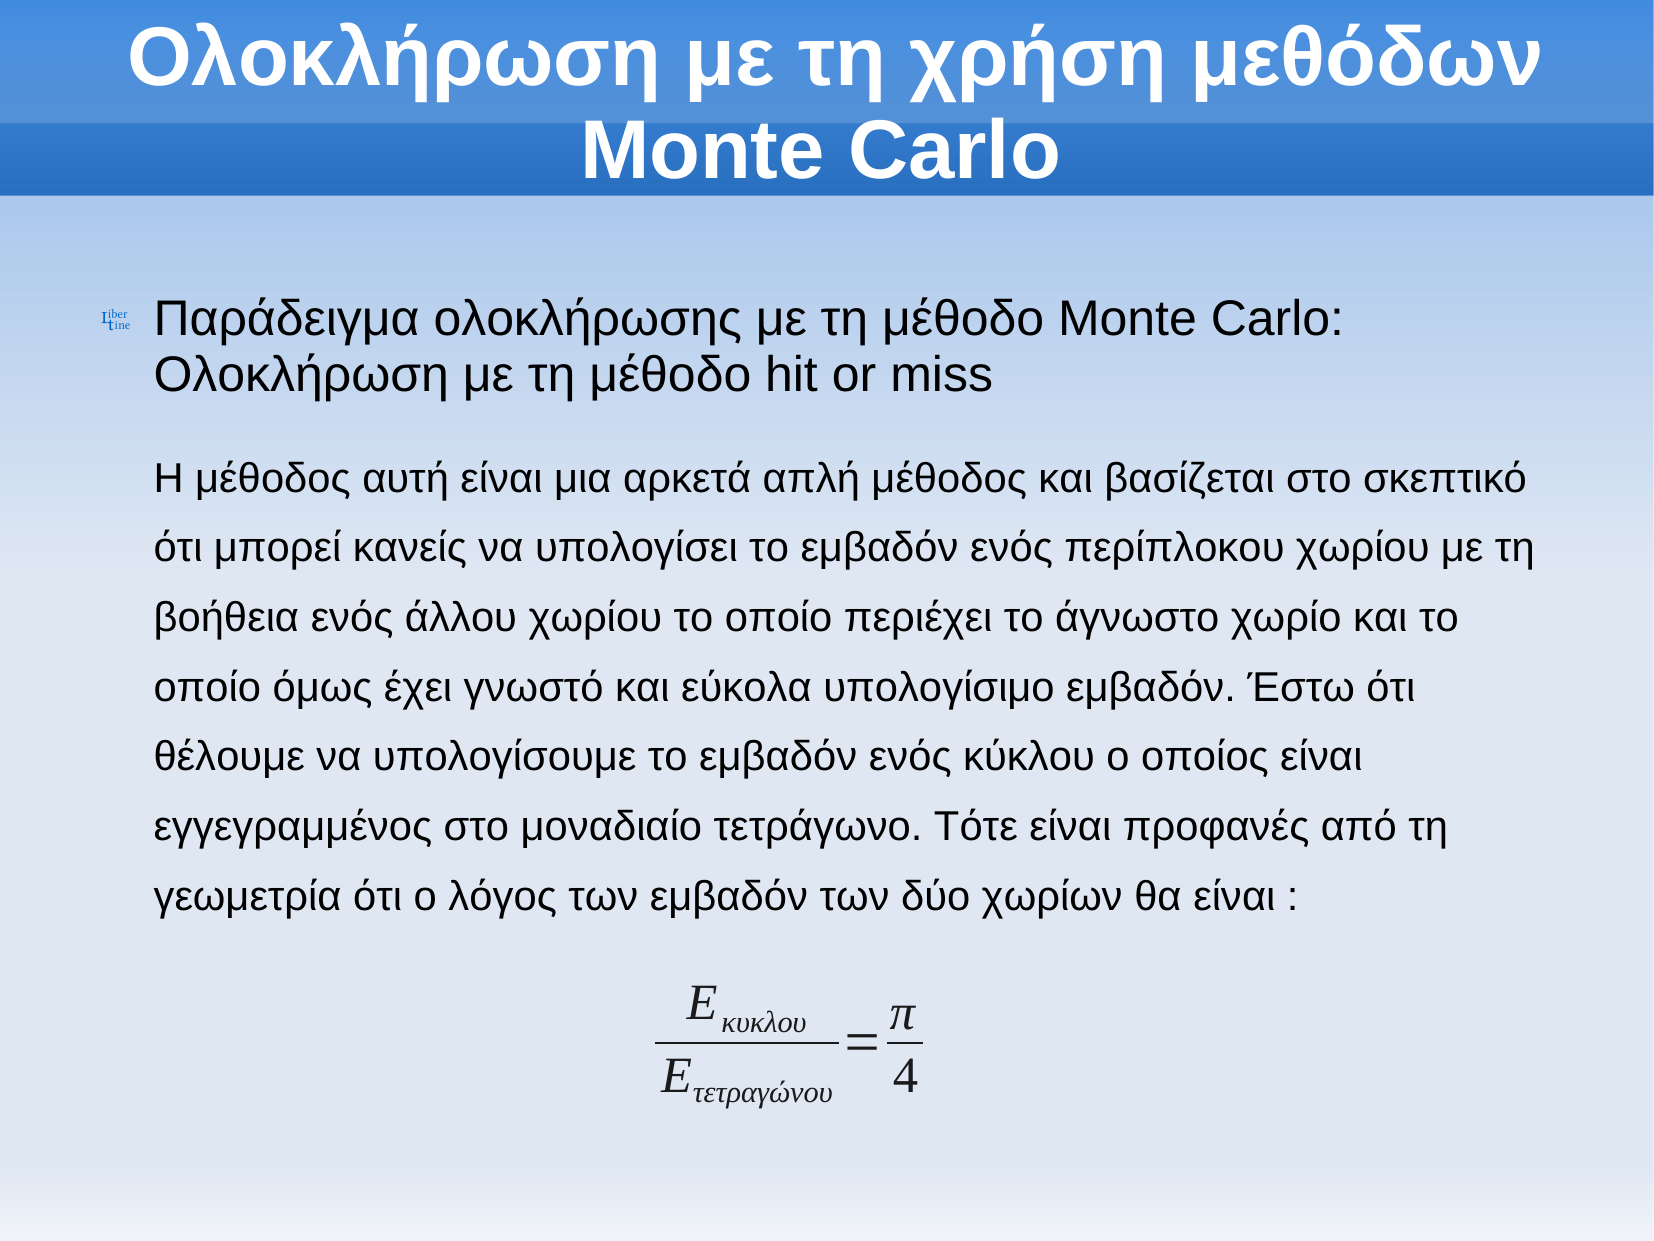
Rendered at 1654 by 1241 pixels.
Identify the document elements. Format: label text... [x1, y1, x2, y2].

title Ολοκλήρωση με τη χρήση μεθόδων Monte Carlo [76, 7, 1565, 200]
picture [0, 0, 1654, 1241]
chart [638, 975, 938, 1111]
list Παράδειγμα ολοκλήρωσης με τη μέθοδο Monte Carlo: Ολοκλήρωση με τη μέθοδο hit or miss Η μέθοδος αυτή είναι μια αρκετά απλή μέθοδος και βασίζεται στο σκεπτικό ότι μπορεί κανείς να υπολογίσει το εμβαδόν ενός περίπλοκου χωρίου με τη βοήθεια ενός άλλου χωρίου το οποίο περιέχει το άγνωστο χωρίο και το οποίο όμως έχει γνωστό και εύκολα υπολογίσιμο εμβαδόν. Έστω ότι θέλουμε να υπολογίσουμε το εμβαδόν ενός κύκλου ο οποίος είναι εγγεγραμμένος στο μοναδιαίο τετράγωνο. Τότε είναι προφανές από τη γεωμετρία ότι ο λόγος των εμβαδόν των δύο χωρίων θα είναι : [82, 290, 1571, 1094]
